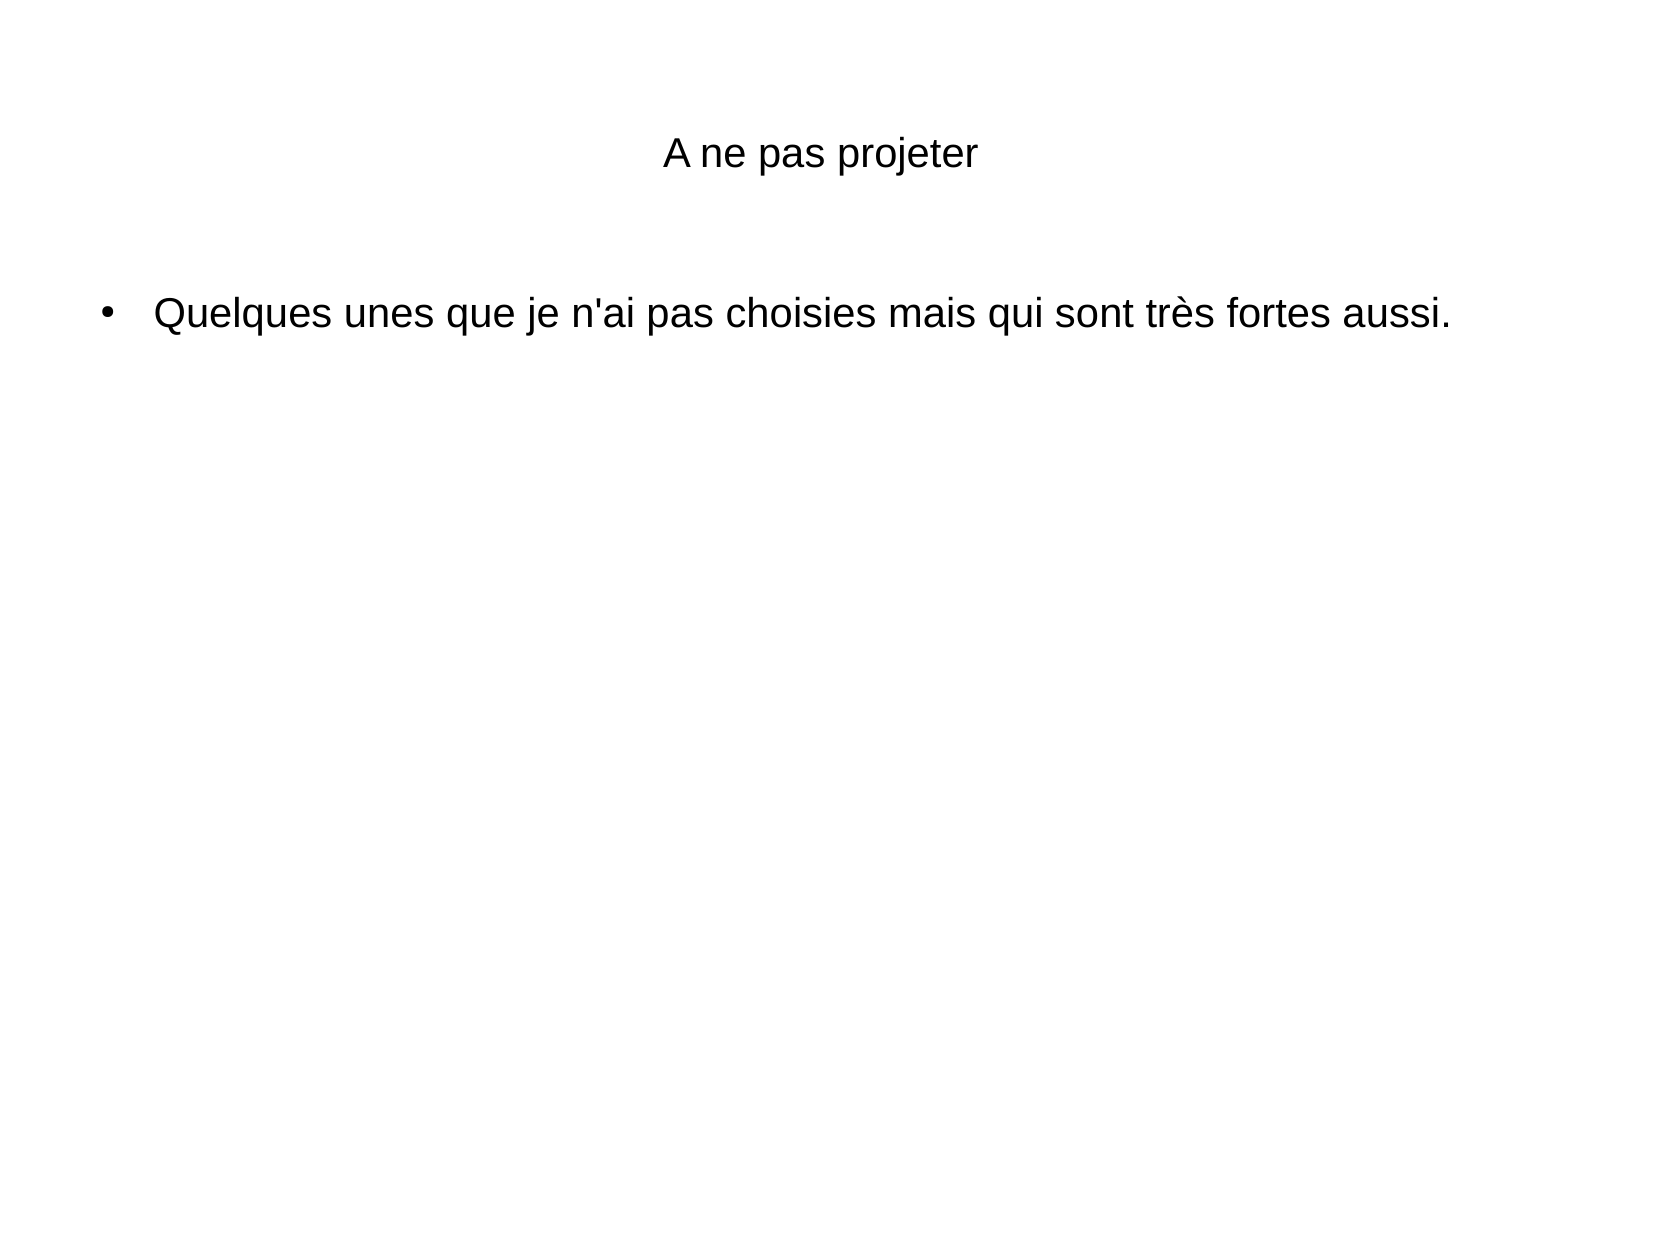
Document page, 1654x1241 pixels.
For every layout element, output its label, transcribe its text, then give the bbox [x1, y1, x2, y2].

title A ne pas projeter [82, 49, 1571, 257]
list Quelques unes que je n'ai pas choisies mais qui sont très fortes aussi. [82, 290, 1571, 1109]
